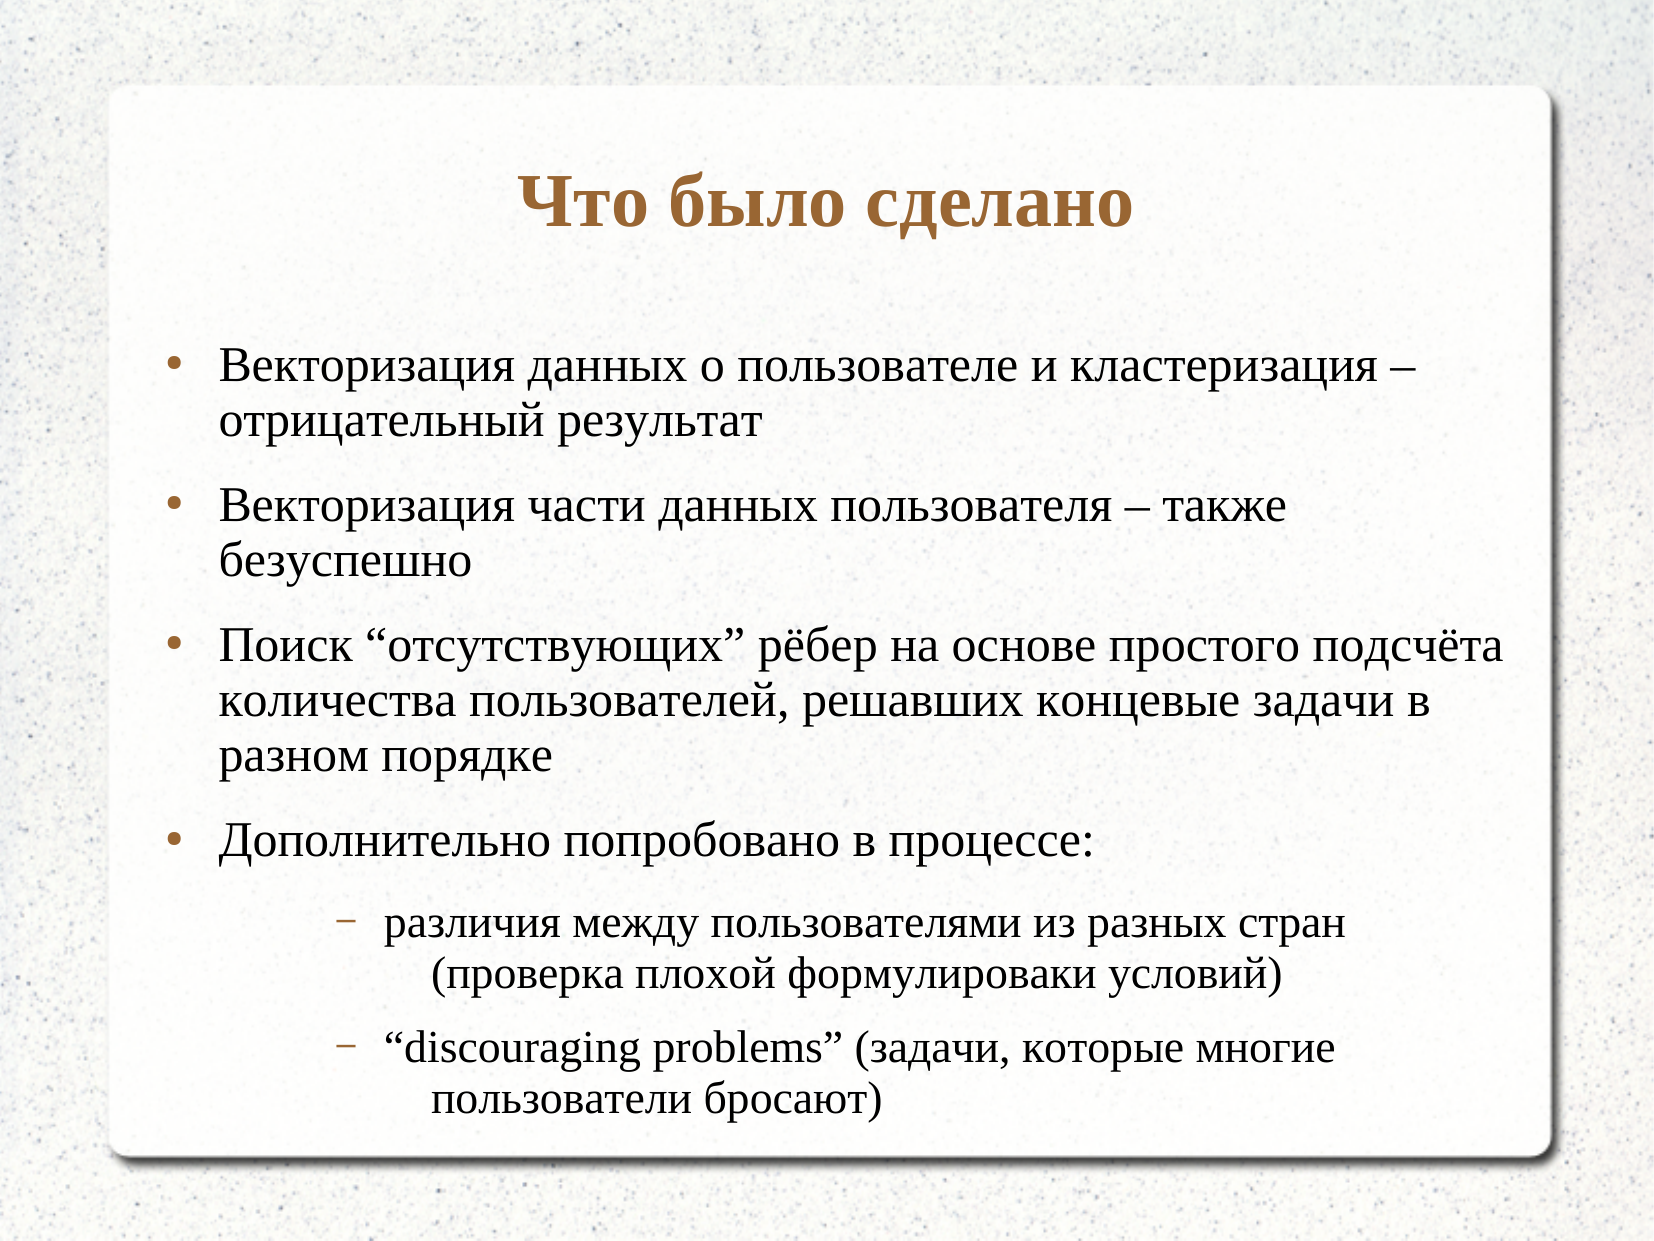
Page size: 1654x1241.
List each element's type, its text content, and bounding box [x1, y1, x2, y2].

list Векторизация данных о пользователе и кластеризация – отрицательный результат Векторизация части данных пользователя – также безуспешно Поиск “отсутствующих” рёбер на основе простого подсчёта количества пользователей, решавших концевые задачи в разном порядке Дополнительно попробовано в процессе: различия между пользователями из разных стран (проверка плохой формулироваки условий) “discouraging problems” (задачи, которые многие пользователи бросают) [147, 336, 1506, 1198]
picture [0, 0, 1654, 1241]
title Что было сделано [118, 96, 1536, 304]
